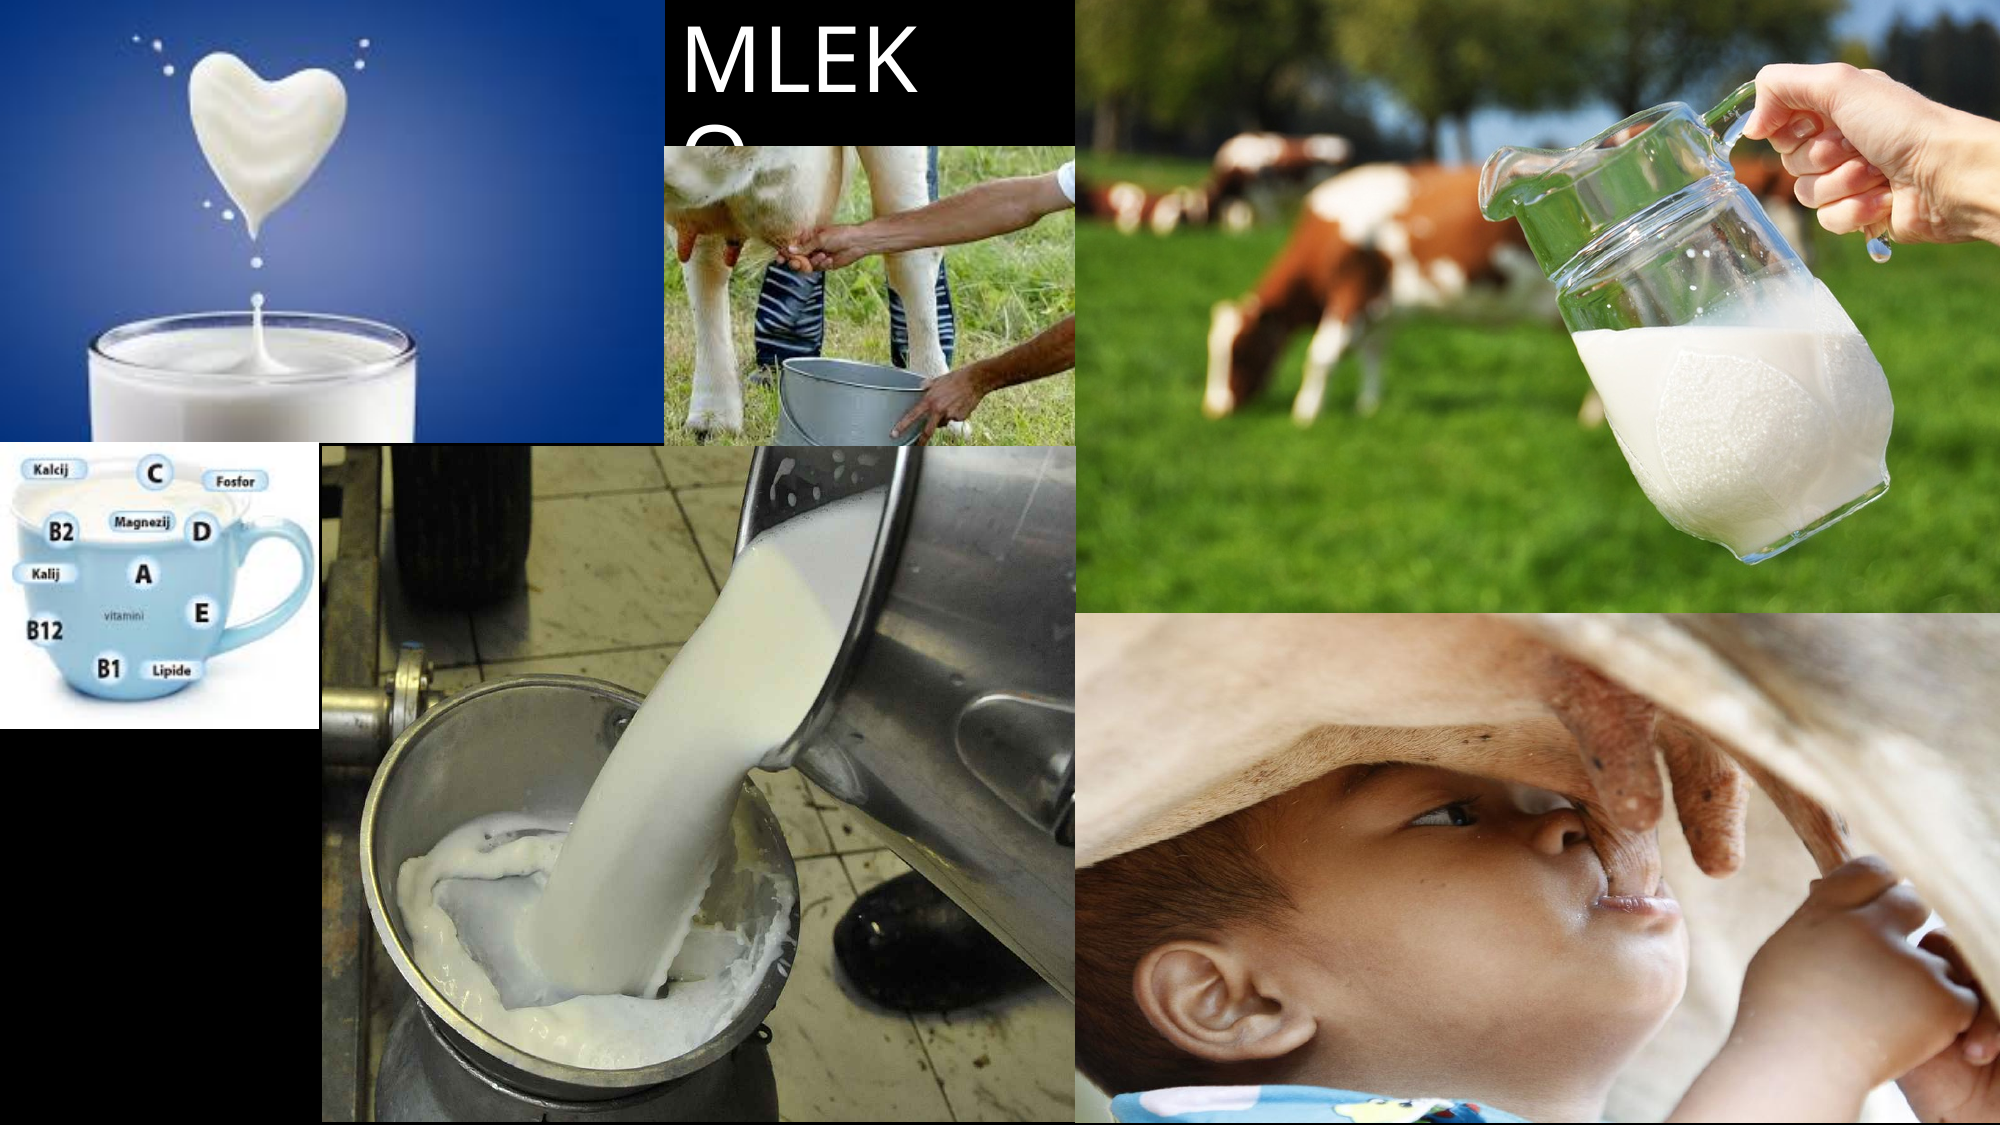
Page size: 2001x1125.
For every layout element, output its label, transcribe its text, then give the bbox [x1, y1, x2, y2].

title MLEKO [665, 3, 1004, 146]
picture [0, 0, 2000, 1123]
